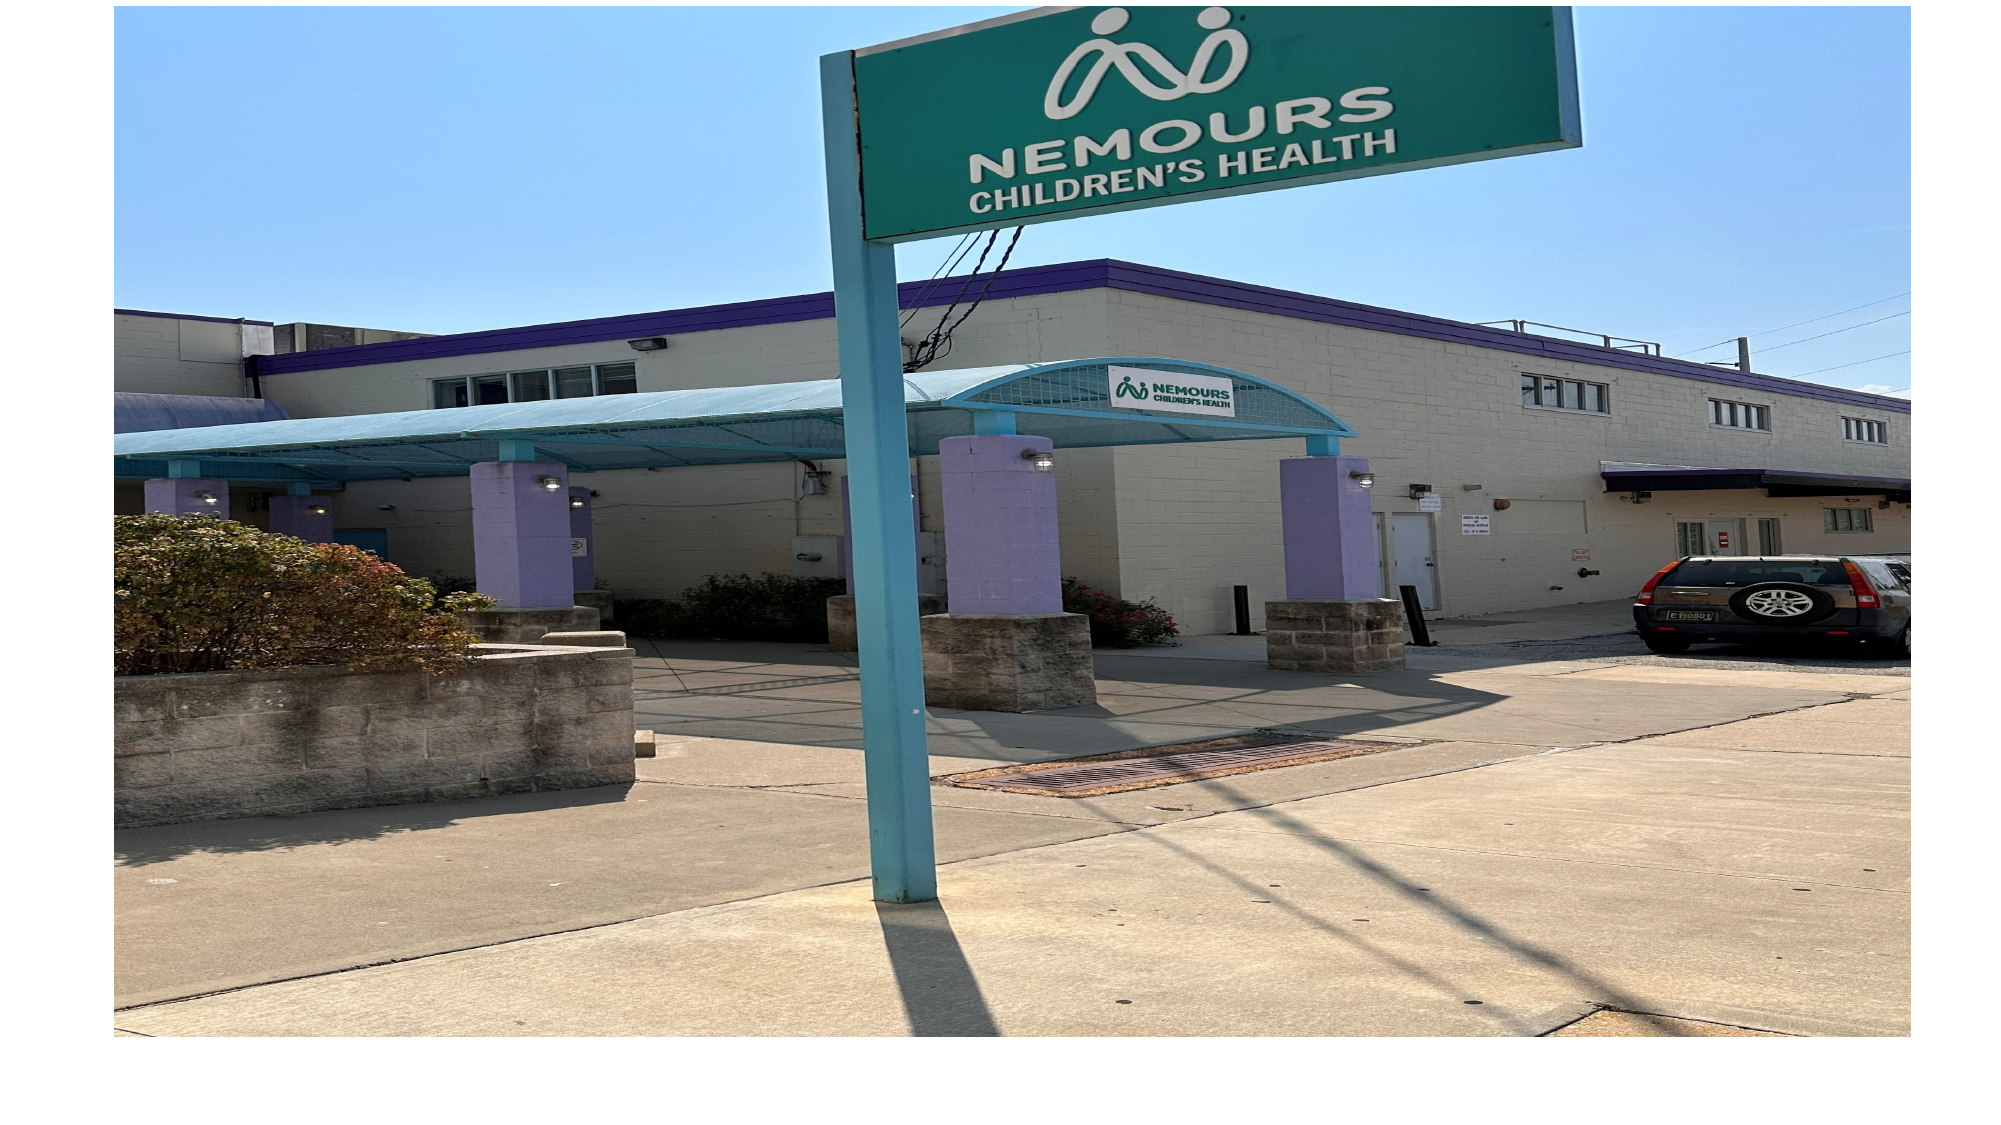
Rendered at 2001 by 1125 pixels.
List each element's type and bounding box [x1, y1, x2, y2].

picture [114, 6, 1911, 1037]
